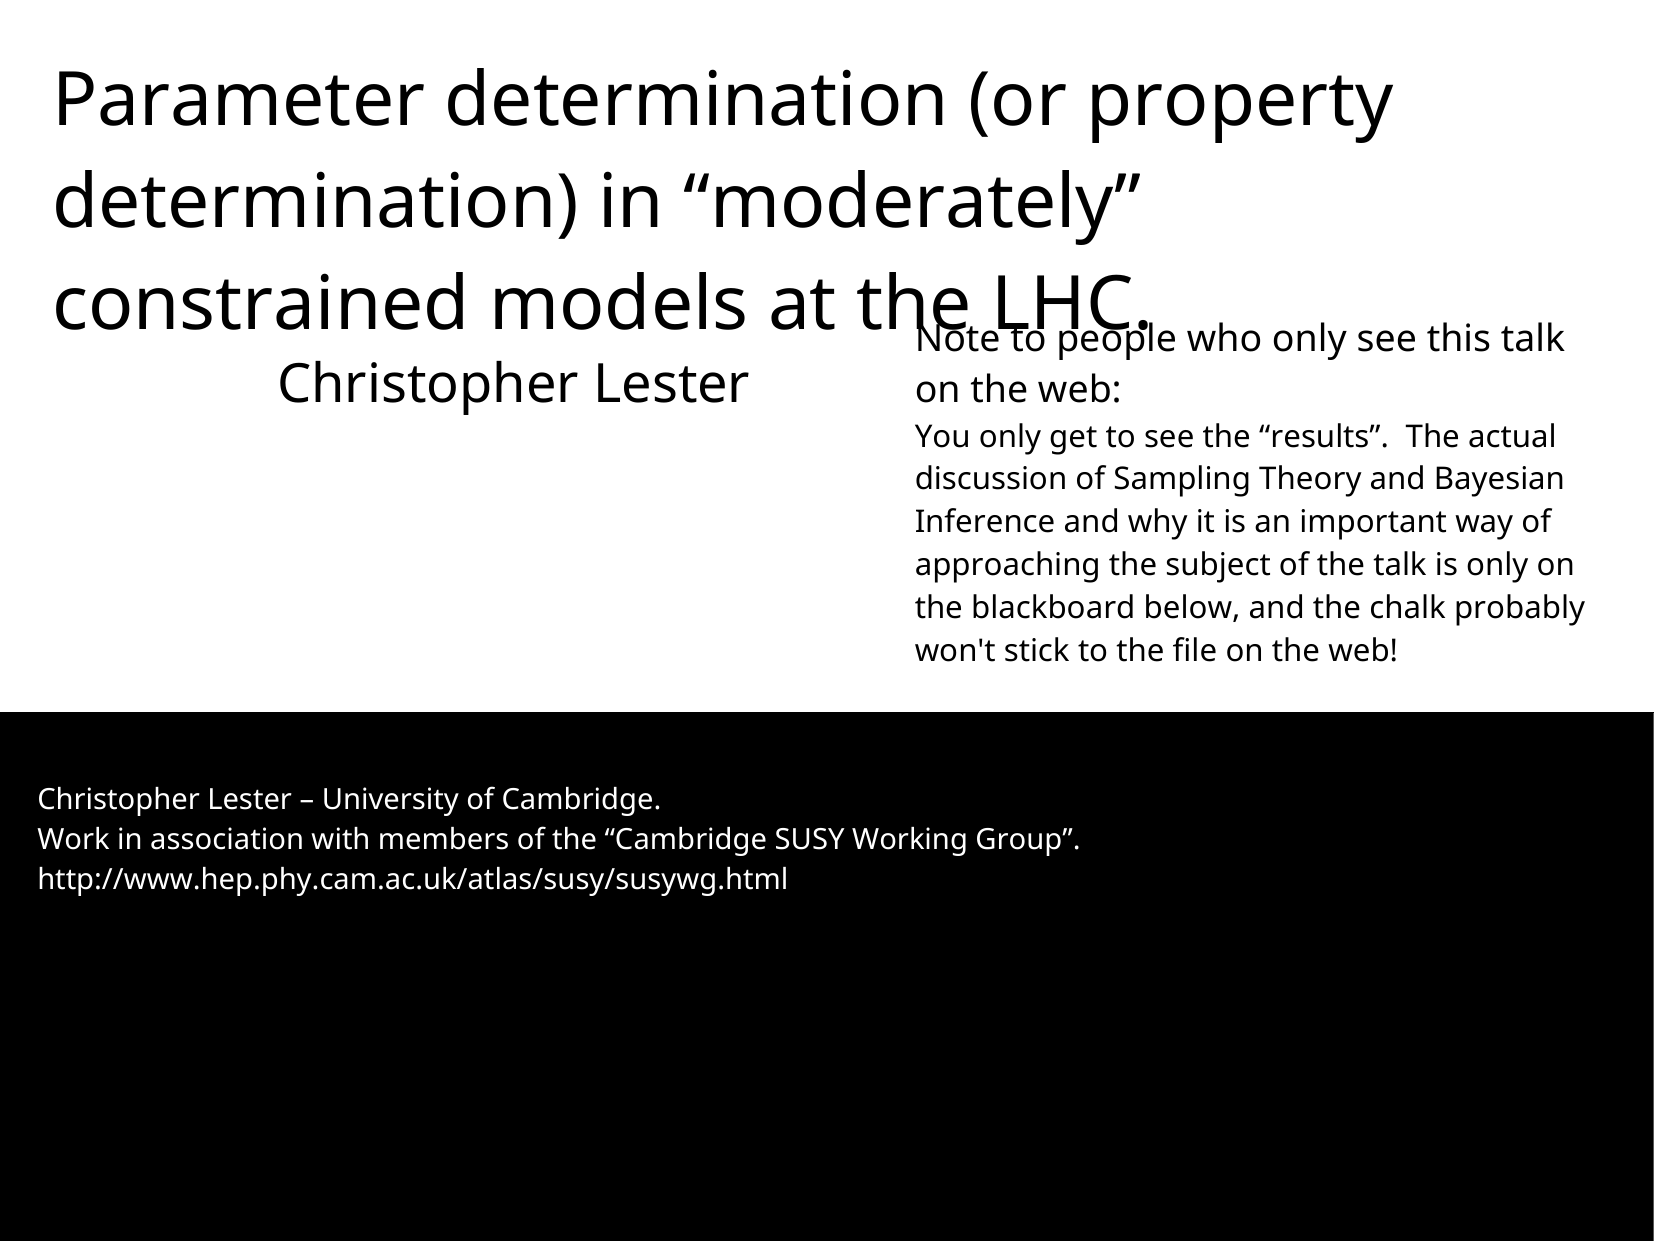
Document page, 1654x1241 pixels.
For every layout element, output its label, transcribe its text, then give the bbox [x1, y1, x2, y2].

text_box Note to people who only see this talk on the web: You only get to see the “results”. The actual discussion of Sampling Theory and Bayesian Inference and why it is an important way of approaching the subject of the talk is only on the blackboard below, and the chalk probably won't stick to the file on the web! [900, 304, 1613, 638]
text_box Christopher Lester [262, 337, 900, 418]
text_box Parameter determination (or property determination) in “moderately” constrained models at the LHC. [37, 37, 1576, 324]
